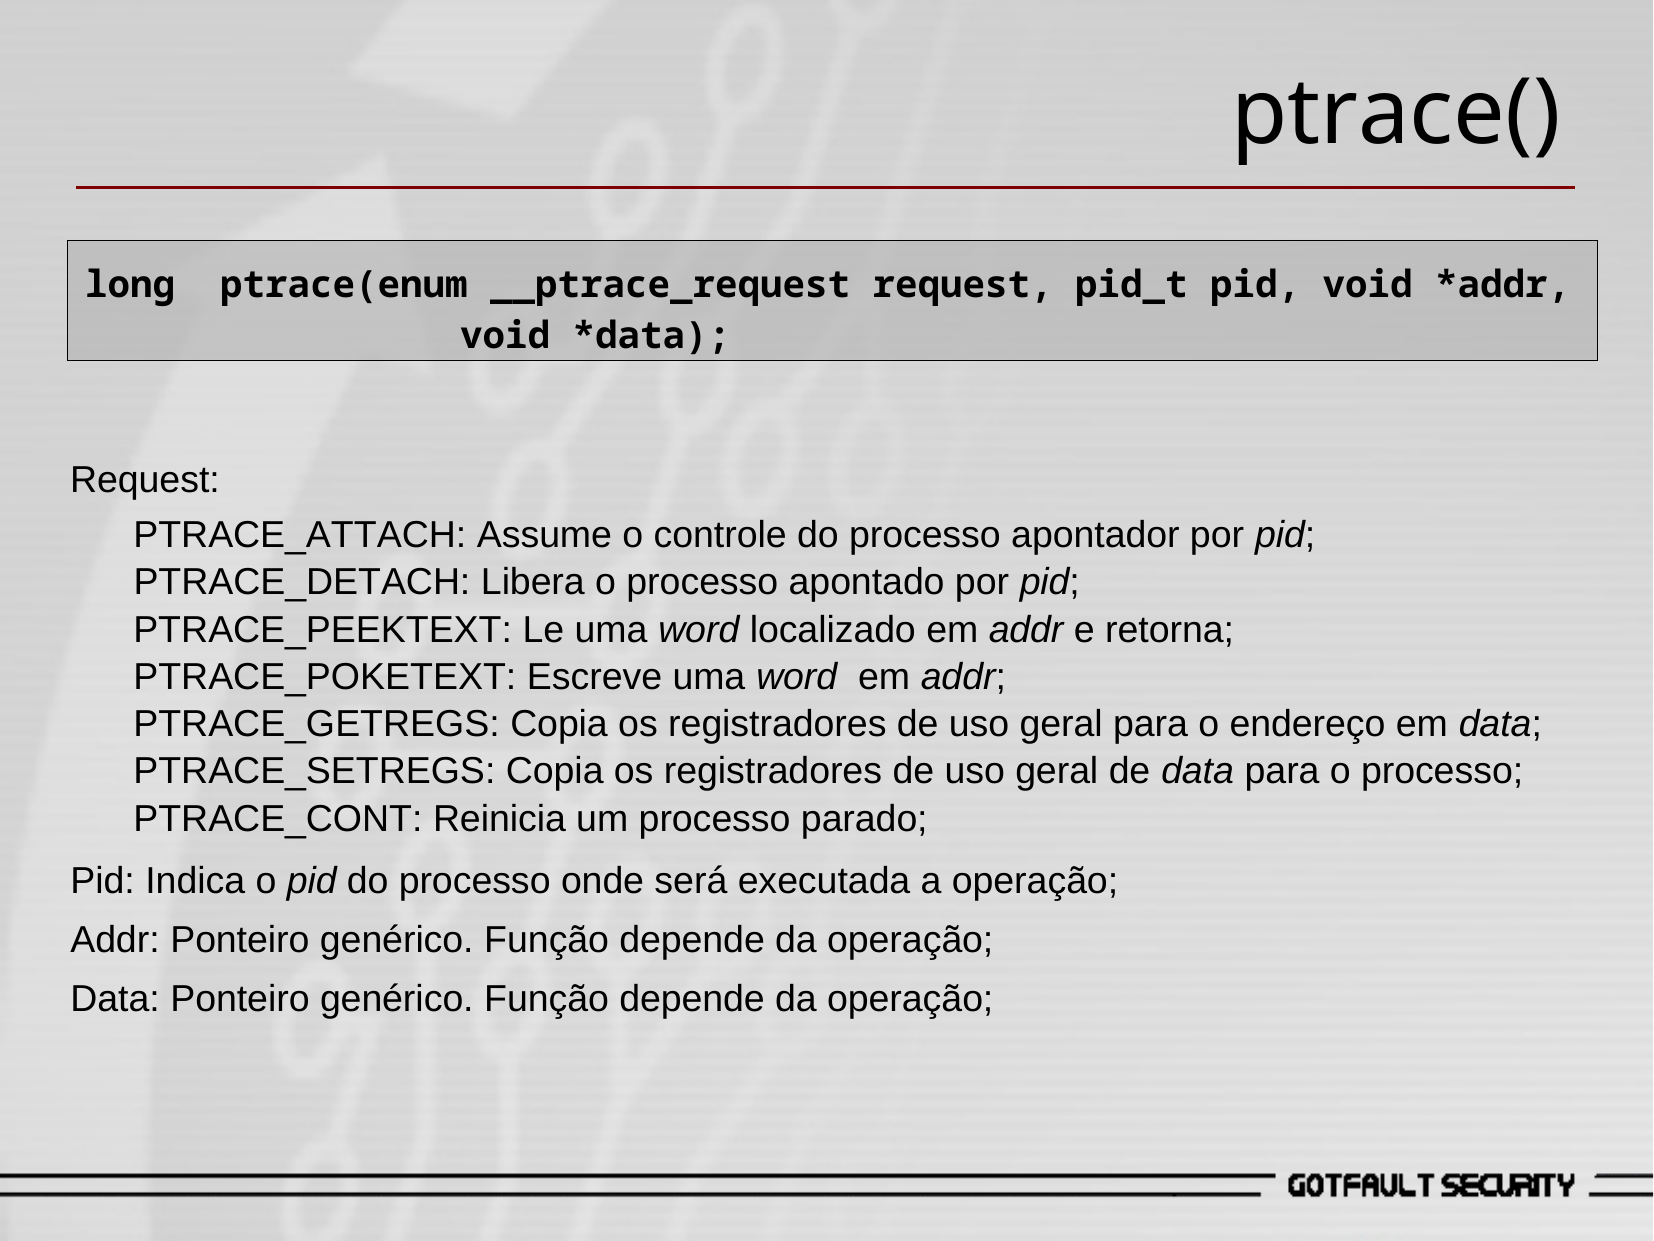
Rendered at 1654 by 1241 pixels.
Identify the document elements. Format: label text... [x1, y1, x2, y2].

text_box long ptrace(enum __ptrace_request request, pid_t pid, void *addr, void *data); [75, 255, 1598, 343]
picture [0, 0, 1654, 1241]
text_box ptrace() [75, 37, 1576, 196]
text_box PTRACE_POKETEXT: Escreve uma word em addr; [112, 652, 1336, 699]
text_box Request: [60, 455, 278, 508]
text_box PTRACE_DETACH: Libera o processo apontado por pid; [112, 558, 1336, 612]
text_box Data: Ponteiro genérico. Função depende da operação; [60, 974, 1621, 1028]
text_box PTRACE_PEEKTEXT: Le uma word localizado em addr e retorna; [112, 612, 1336, 652]
text_box PTRACE_CONT: Reinicia um processo parado; [112, 794, 1336, 847]
text_box PTRACE_GETREGS: Copia os registradores de uso geral para o endereço em data; [112, 699, 1636, 754]
text_box PTRACE_ATTACH: Assume o controle do processo apontador por pid; [112, 510, 1441, 565]
text_box [67, 240, 1598, 361]
text_box PTRACE_SETREGS: Copia os registradores de uso geral de data para o processo; [112, 746, 1606, 801]
text_box Pid: Indica o pid do processo onde será executada a operação; [60, 856, 1621, 911]
text_box Addr: Ponteiro genérico. Função depende da operação; [60, 915, 1621, 969]
